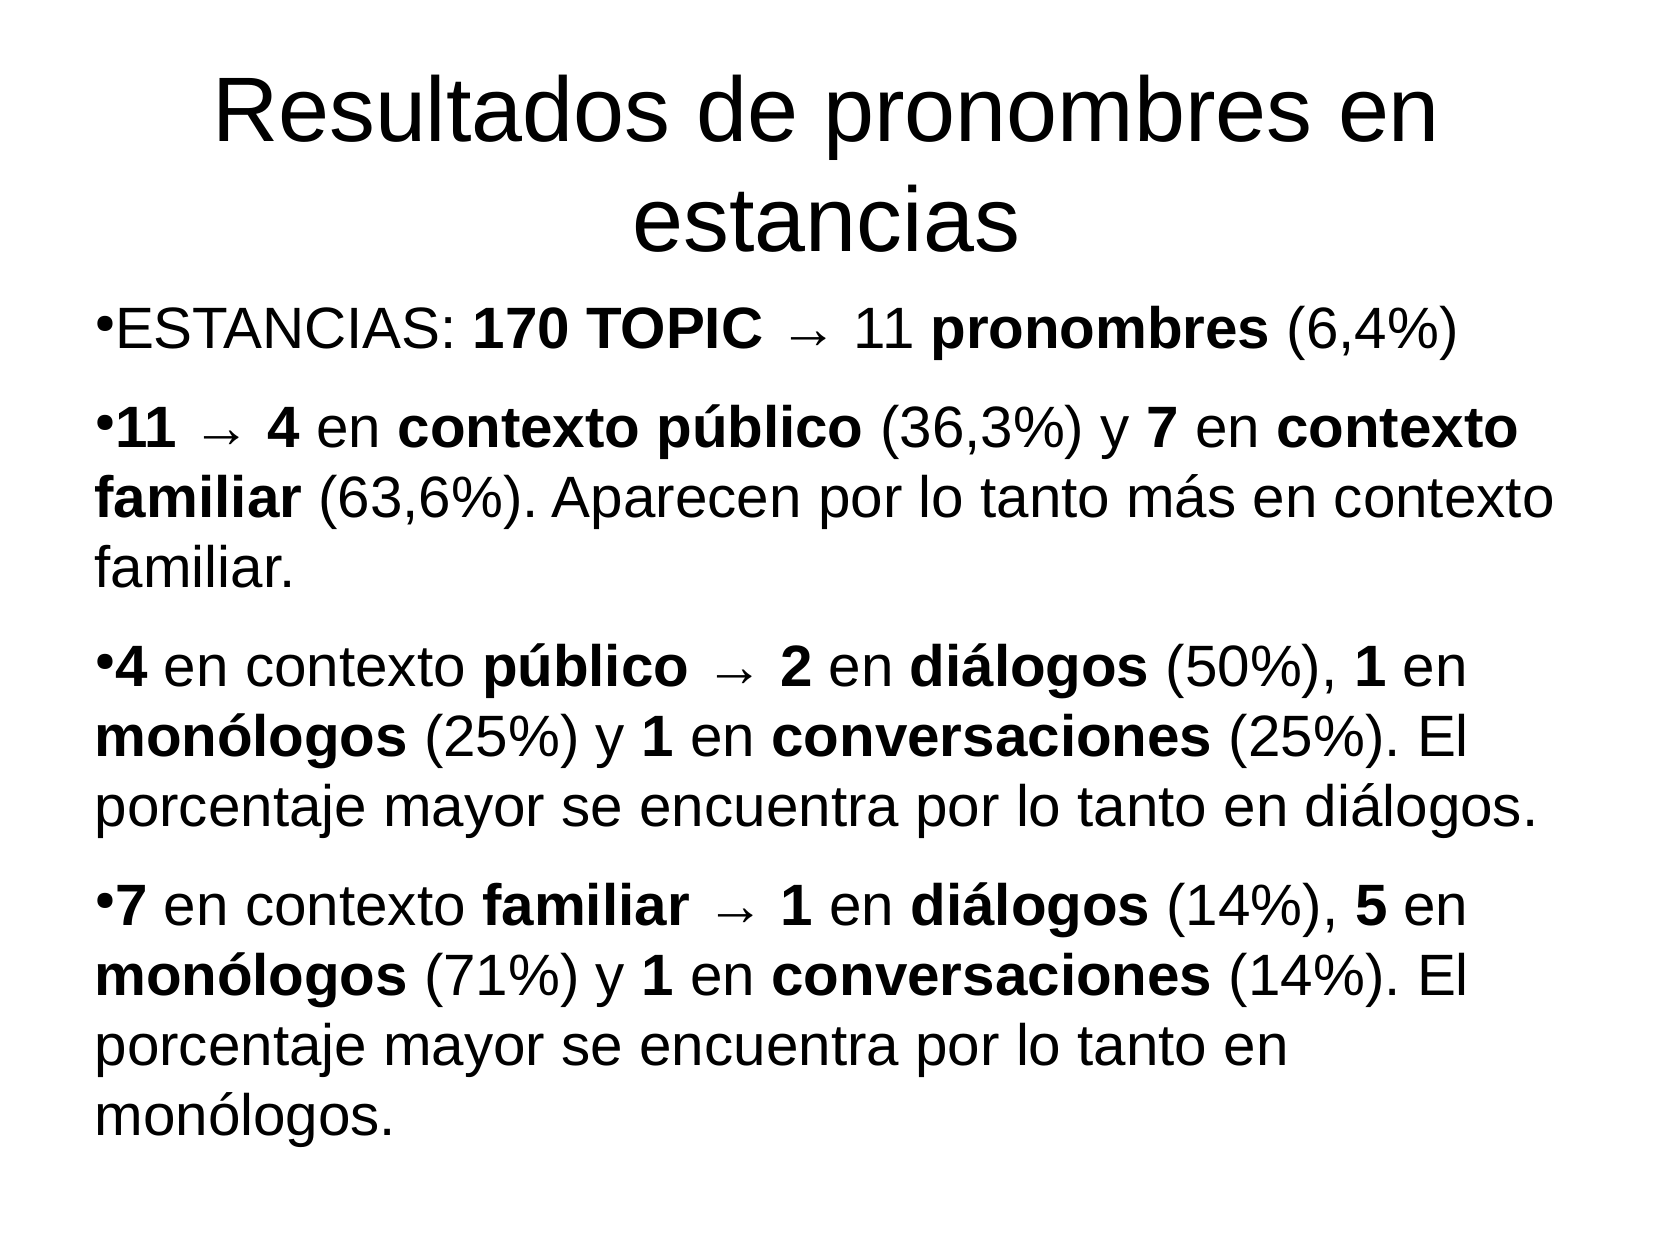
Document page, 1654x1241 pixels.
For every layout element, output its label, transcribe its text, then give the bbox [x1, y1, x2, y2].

list ESTANCIAS: 170 TOPIC → 11 pronombres (6,4%) 11 → 4 en contexto público (36,3%) y 7 en contexto familiar (63,6%). Aparecen por lo tanto más en contexto familiar. 4 en contexto público → 2 en diálogos (50%), 1 en monólogos (25%) y 1 en conversaciones (25%). El porcentaje mayor se encuentra por lo tanto en diálogos. 7 en contexto familiar → 1 en diálogos (14%), 5 en monólogos (71%) y 1 en conversaciones (14%). El porcentaje mayor se encuentra por lo tanto en monólogos. [94, 290, 1583, 1169]
title Resultados de pronombres en estancias [82, 49, 1571, 257]
